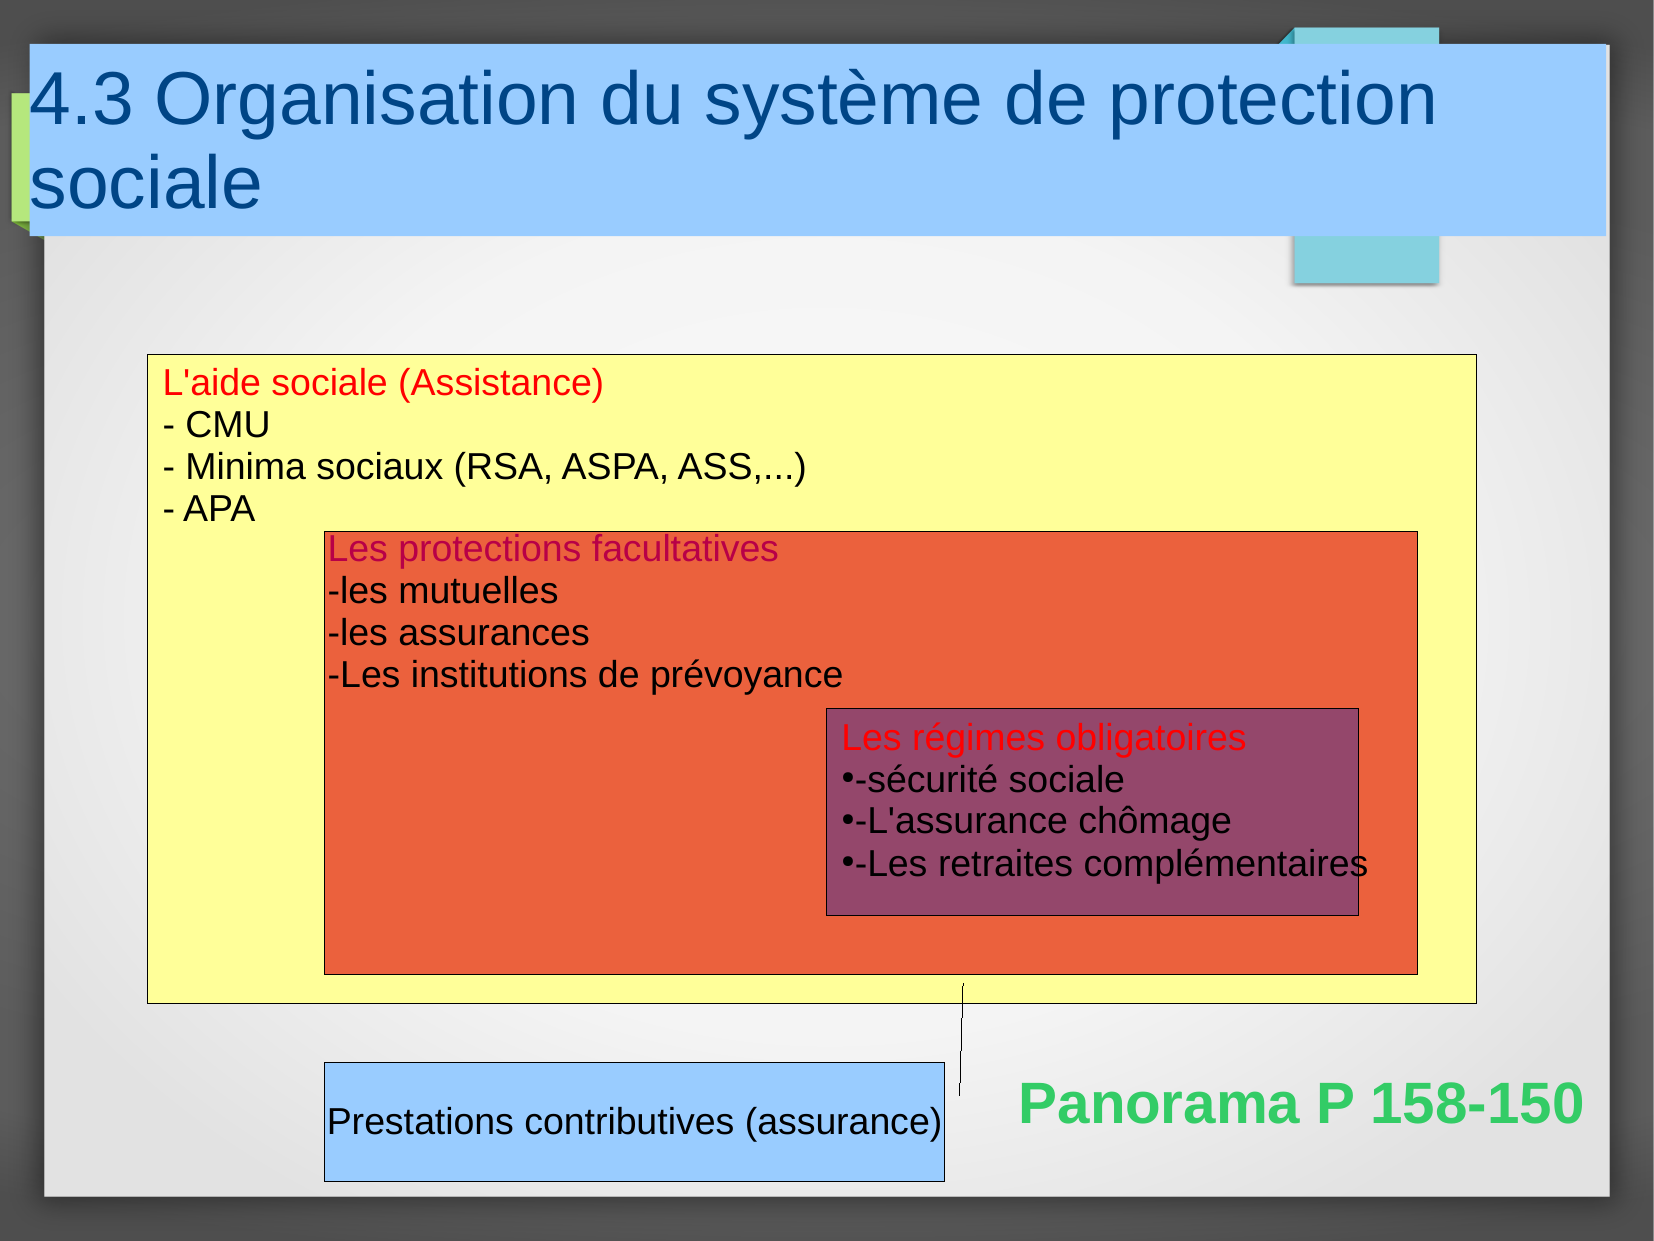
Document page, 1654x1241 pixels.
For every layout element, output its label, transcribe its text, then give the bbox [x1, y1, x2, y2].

text_box Prestations contributives (assurance) [325, 1063, 945, 1181]
text_box Panorama P 158-150 [1003, 1062, 1625, 1143]
text_box L'aide sociale (Assistance) - CMU - Minima sociaux (RSA, ASPA, ASS,...) - APA [147, 354, 1477, 1004]
text_box Les protections facultatives -les mutuelles -les assurances -Les institutions de prévoyance [324, 531, 1418, 975]
picture [0, 0, 1654, 1241]
title 4.3 Organisation du système de protection sociale [29, 43, 1607, 237]
text_box Les régimes obligatoires -sécurité sociale -L'assurance chômage -Les retraites complémentaires [826, 708, 1359, 916]
